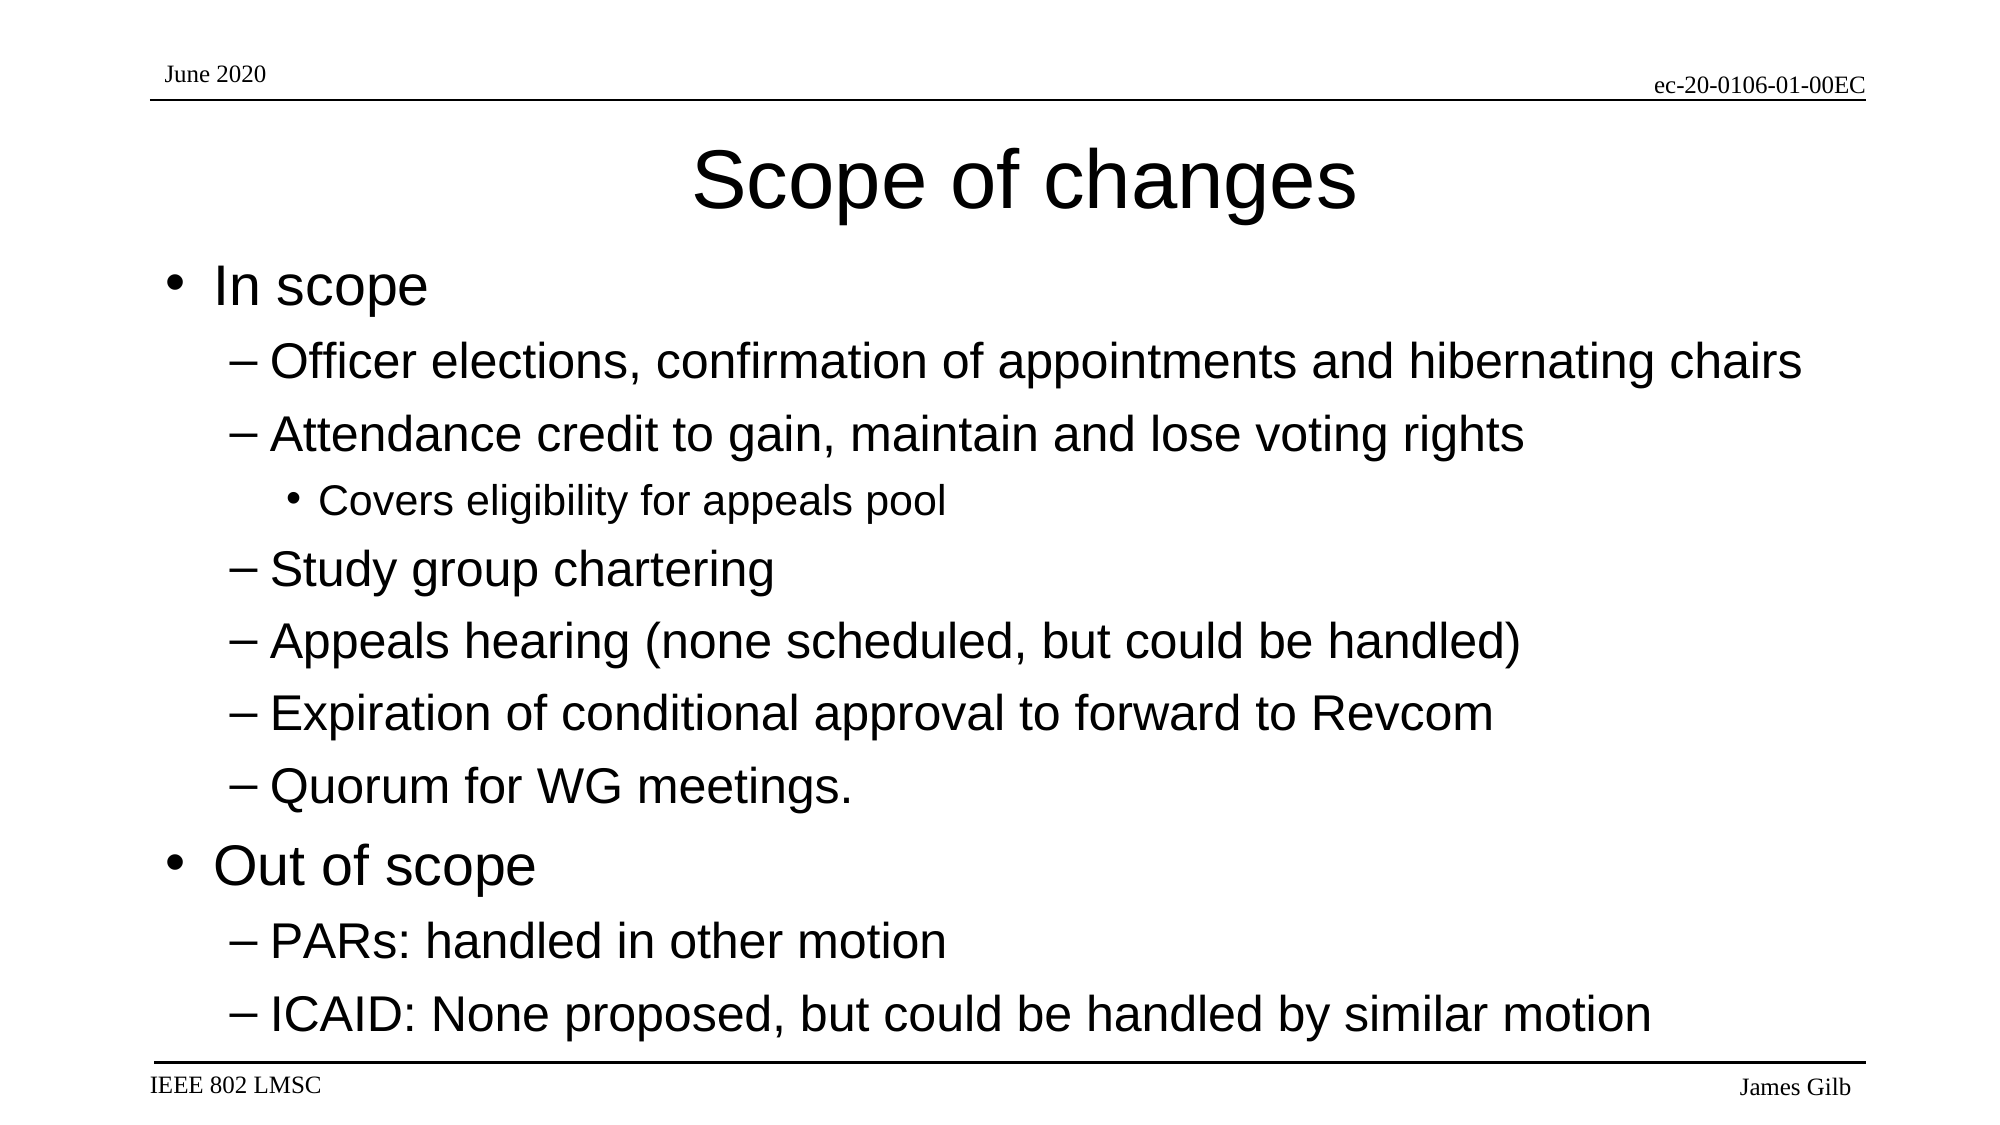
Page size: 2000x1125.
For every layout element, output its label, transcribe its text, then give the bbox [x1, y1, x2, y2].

title Scope of changes [149, 112, 1900, 238]
list In scope Officer elections, confirmation of appointments and hibernating chairs Attendance credit to gain, maintain and lose voting rights Covers eligibility for appeals pool Study group chartering Appeals hearing (none scheduled, but could be handled) Expiration of conditional approval to forward to Revcom Quorum for WG meetings. Out of scope PARs: handled in other motion ICAID: None proposed, but could be handled by similar motion [149, 239, 1900, 1051]
